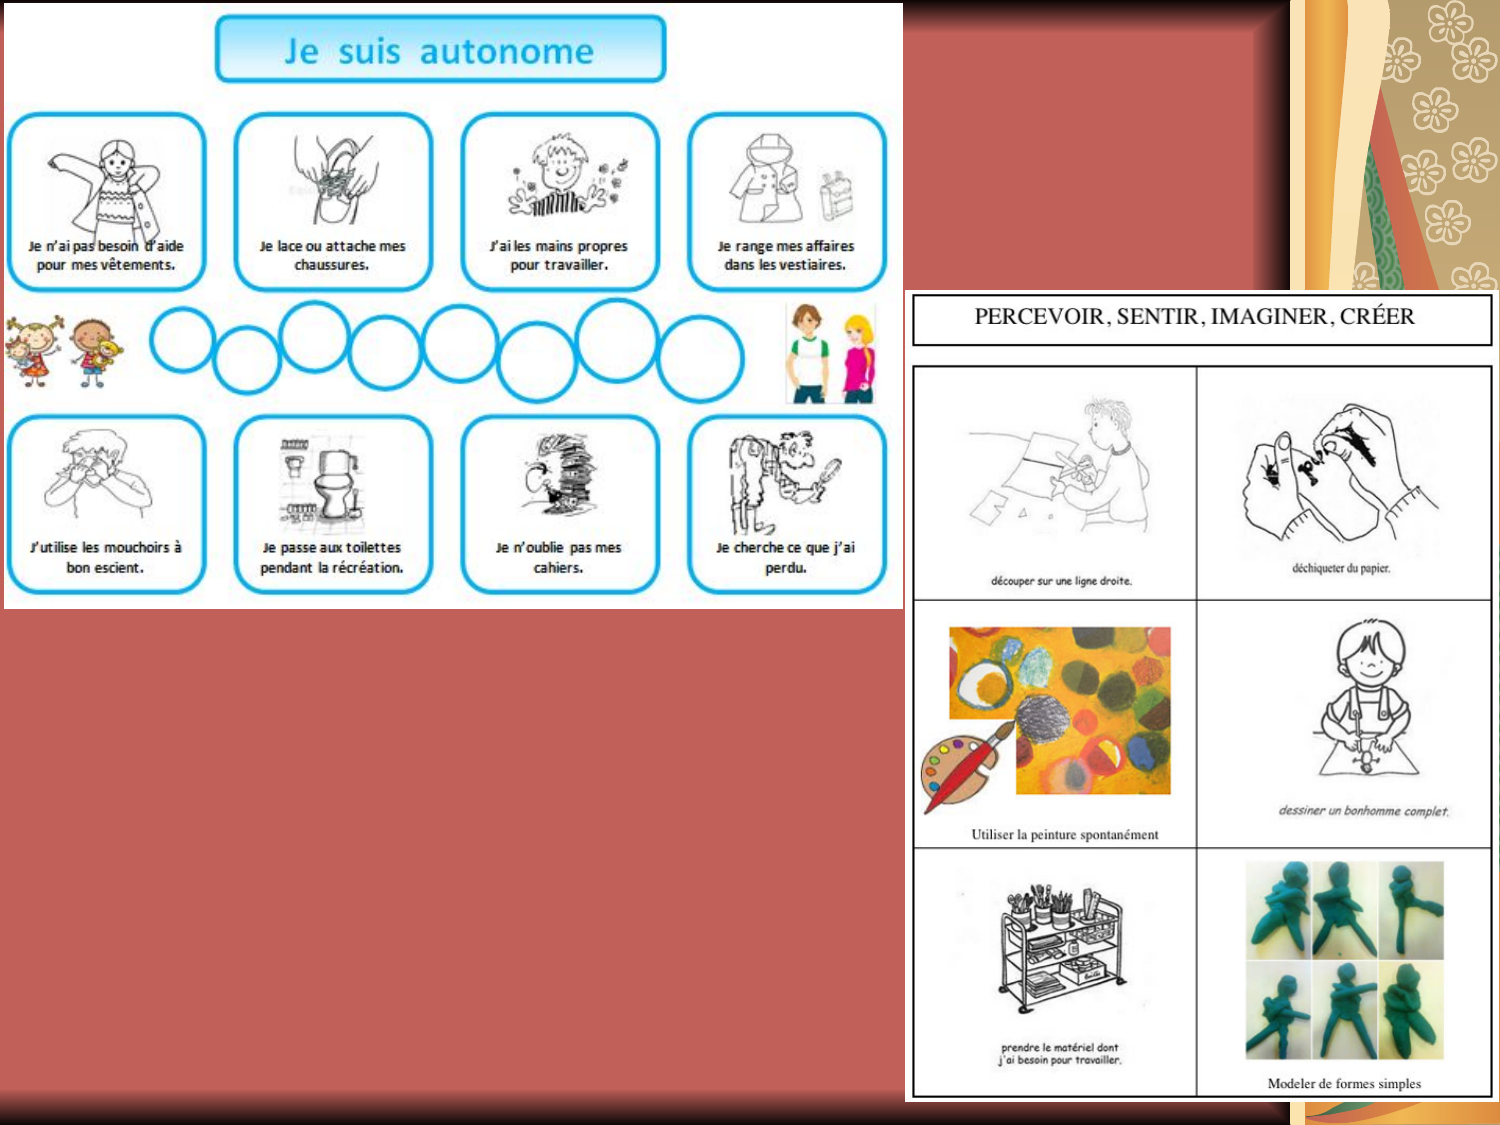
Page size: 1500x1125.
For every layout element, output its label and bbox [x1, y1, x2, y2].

picture [4, 3, 903, 609]
picture [905, 145, 1500, 1102]
